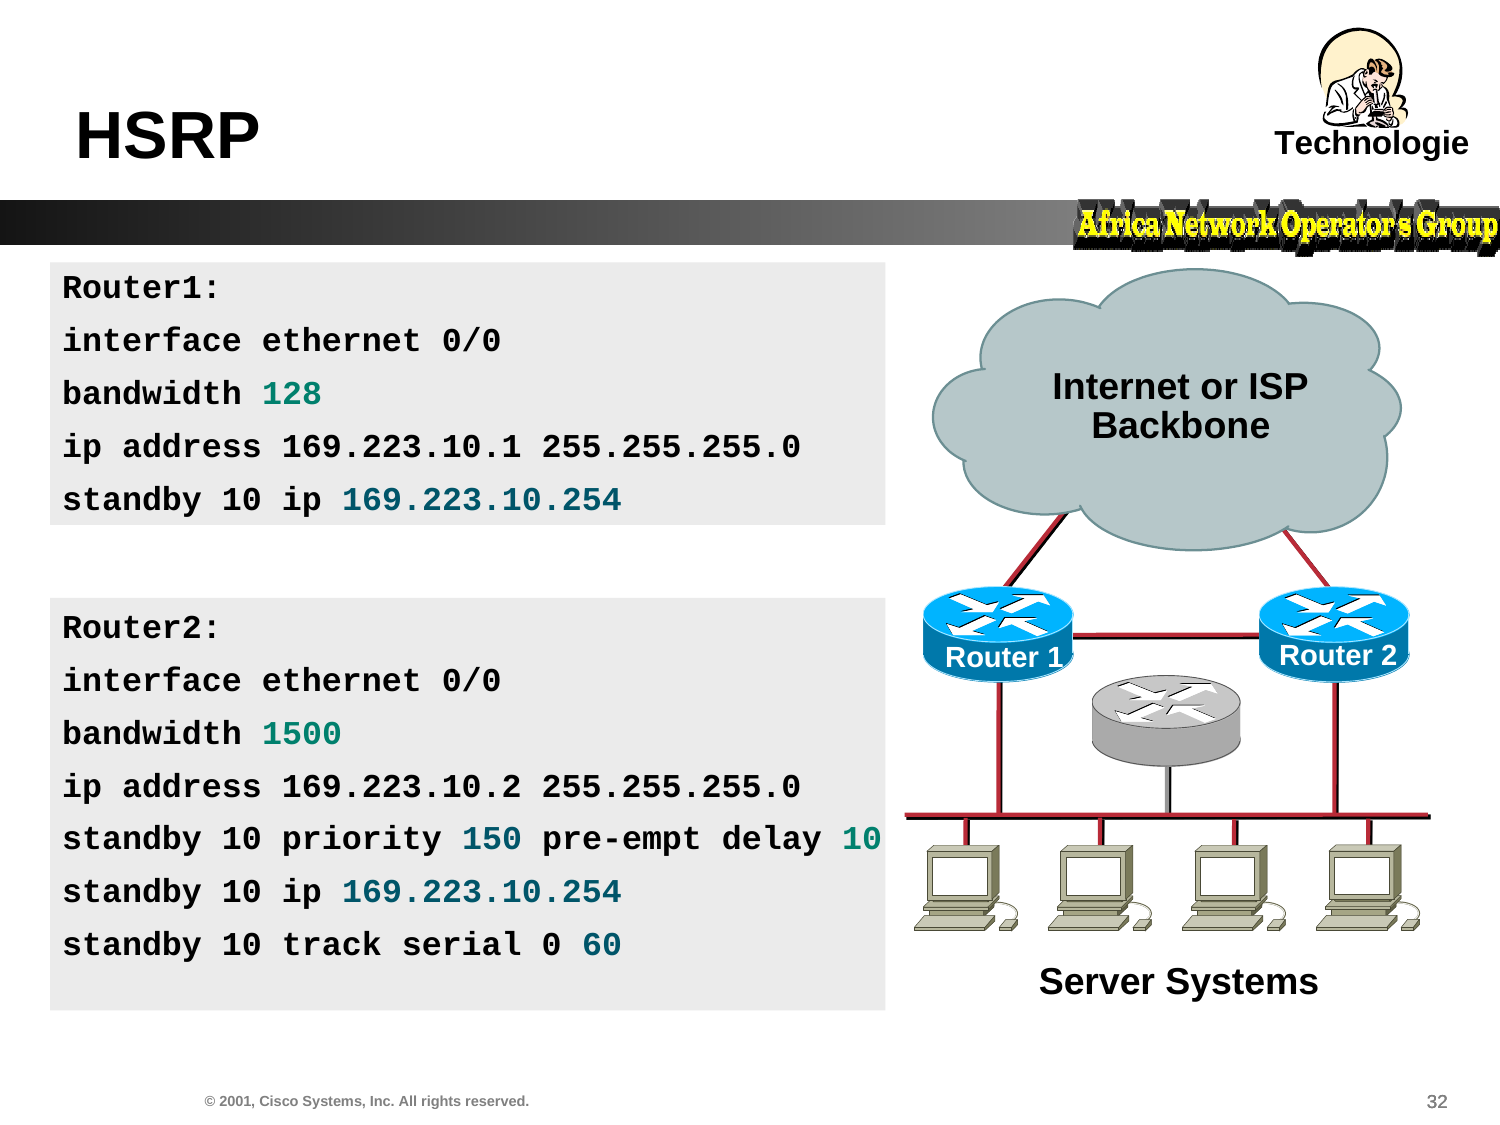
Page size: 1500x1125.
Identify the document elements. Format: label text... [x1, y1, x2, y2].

picture [1284, 617, 1330, 634]
text_box Internet or ISP Backbone [1037, 360, 1324, 454]
text_box Router 2 [1264, 634, 1413, 680]
text_box Router2: interface ethernet 0/0 bandwidth 1500 ip address 169.223.10.2 255.255.255.0 standby 10 priority 150 pre-empt delay 10 standby 10 ip 169.223.10.254 standby 10 track serial 0 60 [50, 599, 878, 1013]
text_box [876, 262, 886, 525]
picture [1047, 845, 1152, 932]
picture [923, 586, 992, 610]
picture [930, 180, 1500, 553]
text_box Technologie [1262, 118, 1483, 168]
picture [1336, 618, 1381, 634]
picture [949, 617, 993, 636]
picture [1003, 595, 1048, 612]
text_box Router1: interface ethernet 0/0 bandwidth 128 ip address 169.223.10.1 255.255.255.0 standby 10 ip 169.223.10.254 [50, 262, 876, 527]
picture [1259, 586, 1410, 634]
text_box Router 1 [930, 636, 1079, 682]
picture [1259, 658, 1410, 683]
picture [1092, 675, 1241, 767]
title HSRP [62, 90, 275, 180]
picture [1004, 586, 1074, 636]
text_box Server Systems [1024, 956, 1335, 1010]
picture [1182, 845, 1286, 932]
picture [923, 658, 1074, 683]
picture [914, 845, 1018, 932]
picture [1000, 618, 1045, 635]
text_box [50, 597, 886, 1011]
picture [1317, 26, 1409, 118]
picture [1339, 596, 1384, 613]
picture [1316, 844, 1421, 932]
picture [952, 595, 997, 612]
picture [1287, 595, 1333, 612]
